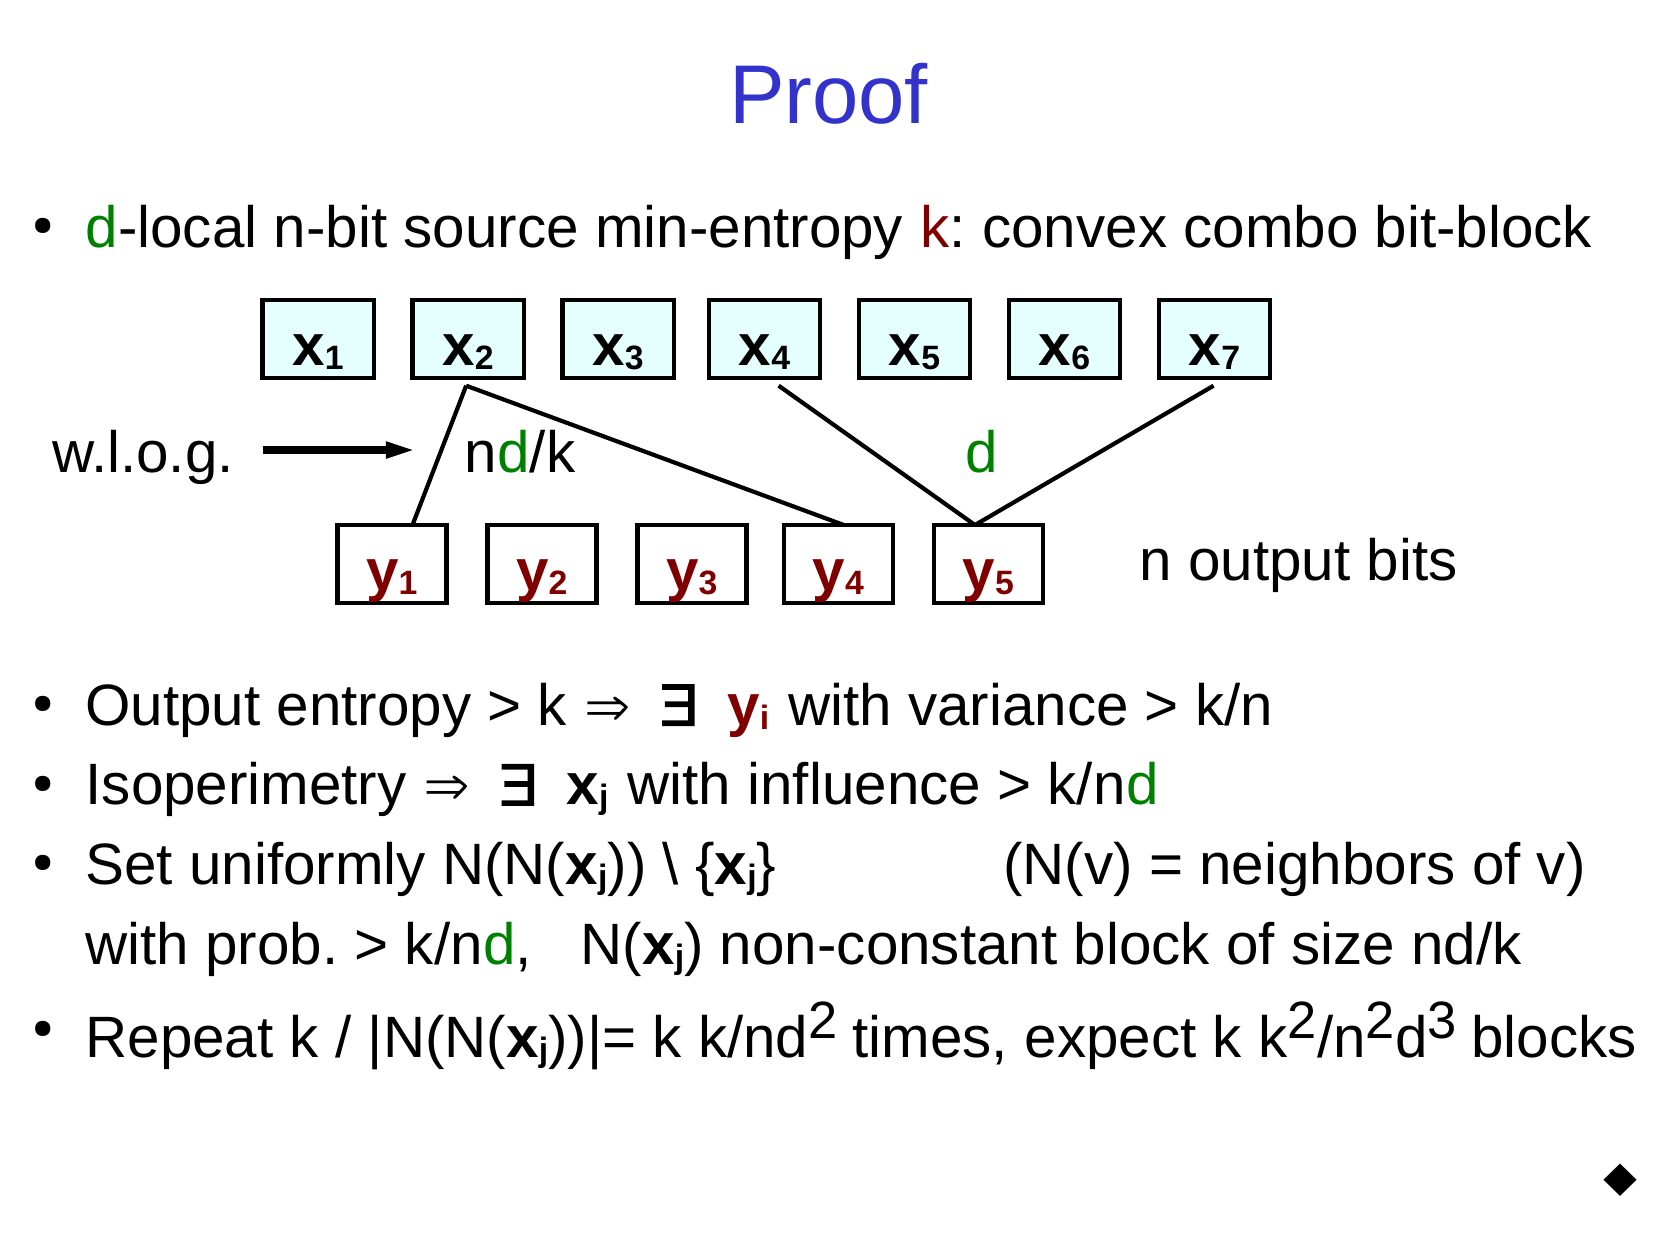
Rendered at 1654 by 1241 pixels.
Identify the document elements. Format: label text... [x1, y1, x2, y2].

text_box y3 [637, 525, 747, 604]
text_box w.l.o.g. [37, 412, 263, 493]
text_box x2 [412, 300, 524, 379]
text_box d [950, 412, 1013, 493]
text_box  [1568, 1148, 1654, 1235]
text_box x7 [1158, 300, 1271, 379]
text_box x4 [708, 300, 821, 379]
text_box y4 [783, 525, 893, 604]
title Proof [126, 14, 1532, 175]
list d-local n-bit source min-entropy k: convex combo bit-block Output entropy > k   yi with variance > k/n Isoperimetry   xj with influence > k/nd Set uniformly N(N(xj)) \ {xj} (N(v) = neighbors of v) with prob. > k/nd, N(xj) non-constant block of size nd/k Repeat k / |N(N(xj))|= k k/nd2 times, expect k k2/n2d3 blocks [0, 187, 1654, 1238]
text_box y1 [337, 525, 447, 604]
text_box x1 [262, 300, 374, 379]
text_box x5 [858, 300, 971, 379]
text_box n output bits [1125, 520, 1501, 601]
text_box y5 [933, 525, 1043, 604]
text_box x3 [562, 300, 674, 379]
text_box nd/k [450, 412, 638, 493]
text_box x6 [1008, 300, 1121, 379]
text_box y2 [487, 525, 597, 604]
